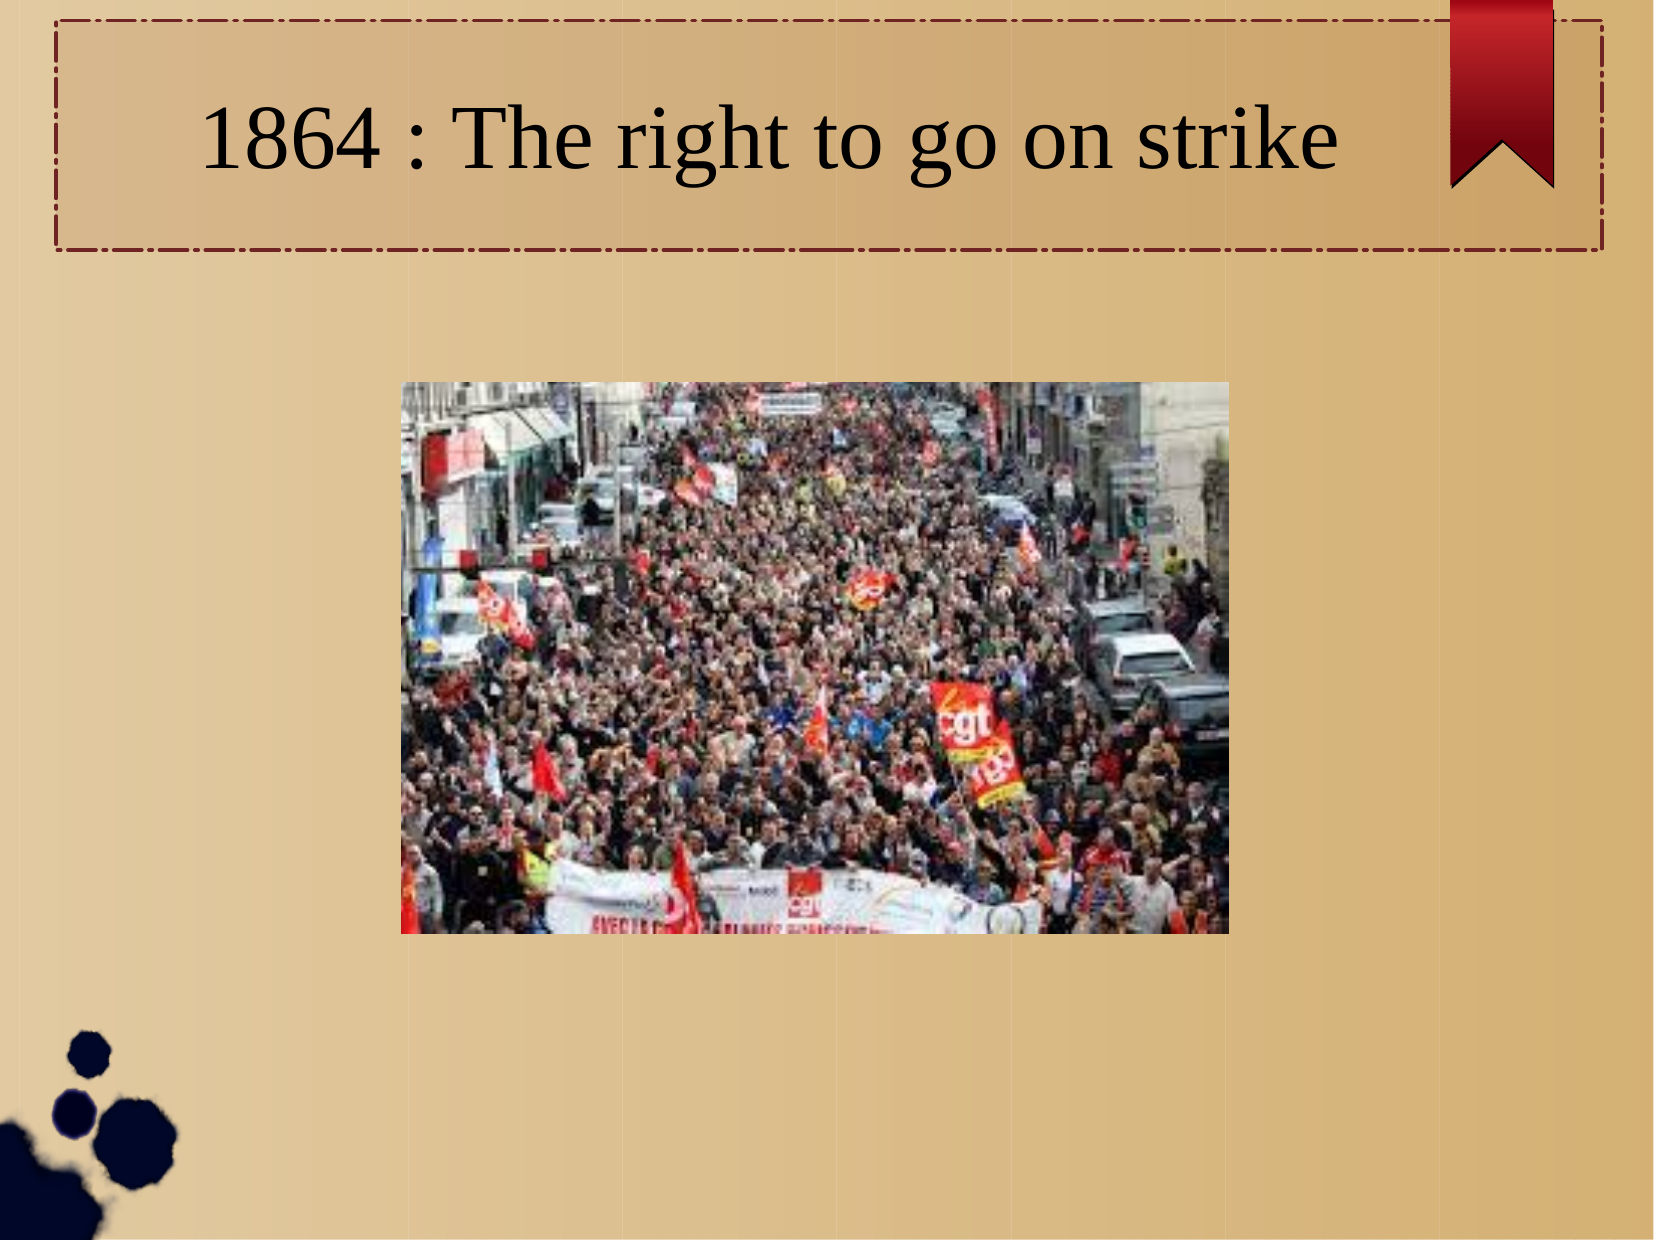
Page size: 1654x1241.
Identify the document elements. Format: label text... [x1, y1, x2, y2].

picture [401, 382, 1229, 934]
title 1864 : The right to go on strike [106, 47, 1436, 229]
